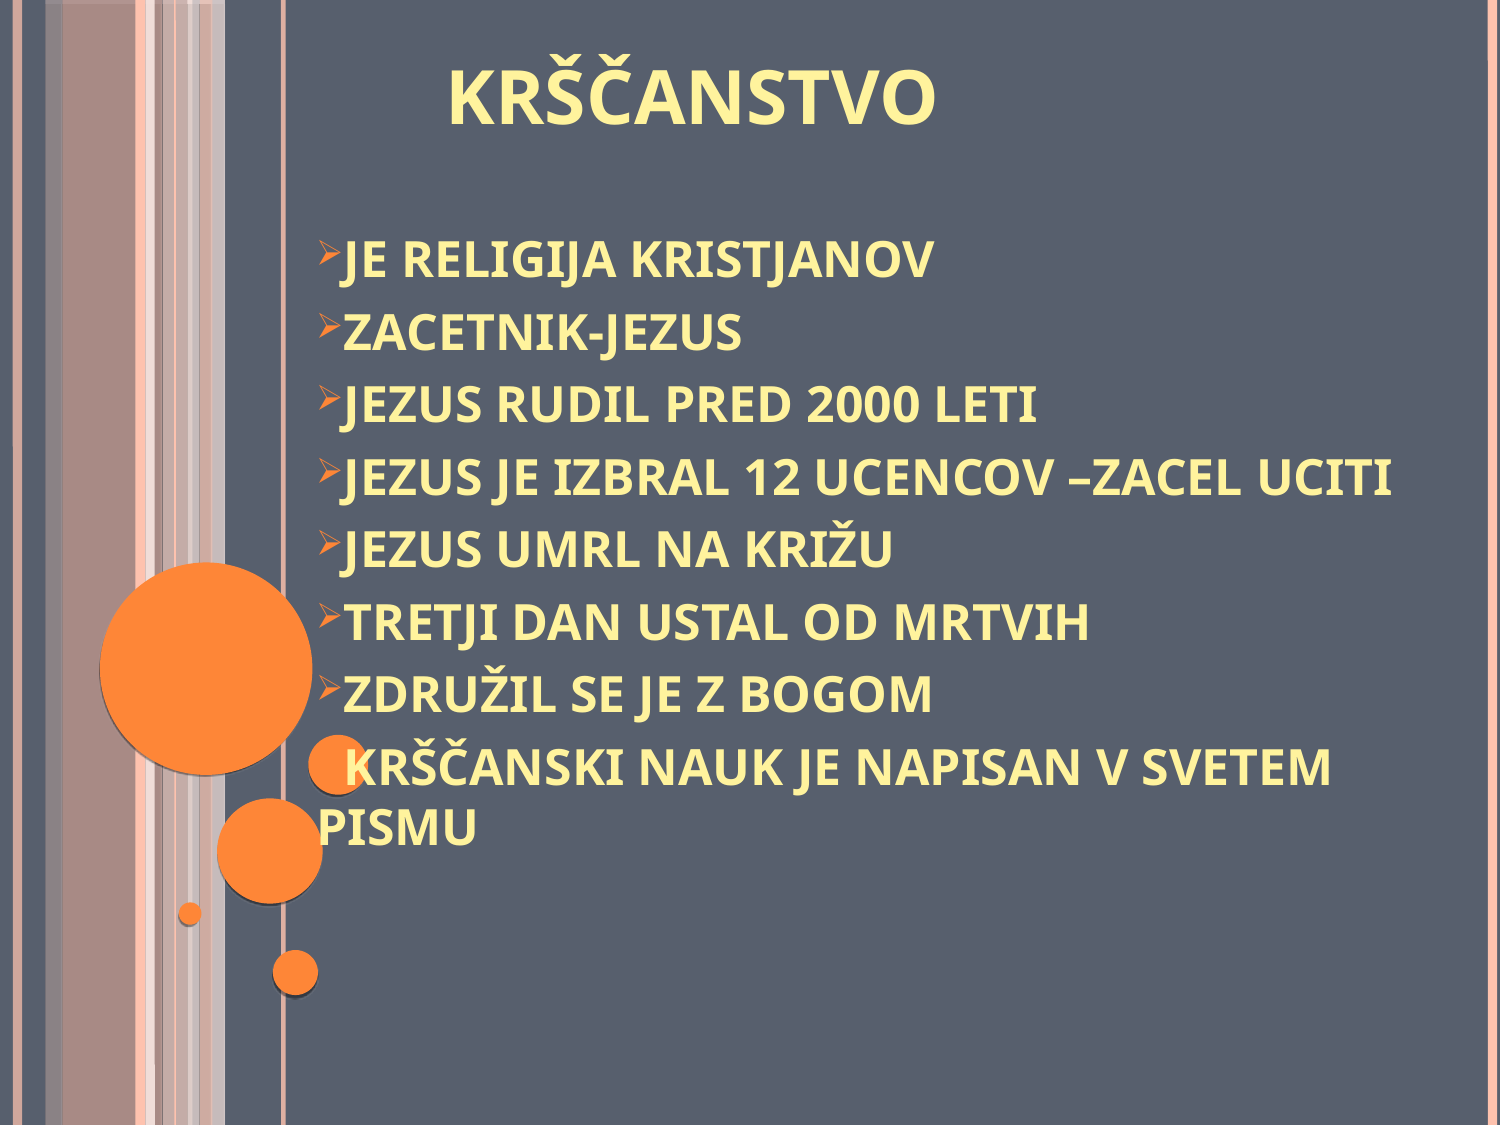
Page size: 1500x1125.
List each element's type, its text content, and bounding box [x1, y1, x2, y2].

title KRŠČANSTVO [430, 0, 1456, 147]
list JE RELIGIJA KRISTJANOV ZACETNIK-JEZUS JEZUS RUDIL PRED 2000 LETI JEZUS JE IZBRAL 12 UCENCOV –ZACEL UCITI JEZUS UMRL NA KRIŽU TRETJI DAN USTAL OD MRTVIH ZDRUŽIL SE JE Z BOGOM KRŠČANSKI NAUK JE NAPISAN V SVETEM PISMU [301, 220, 1459, 1083]
